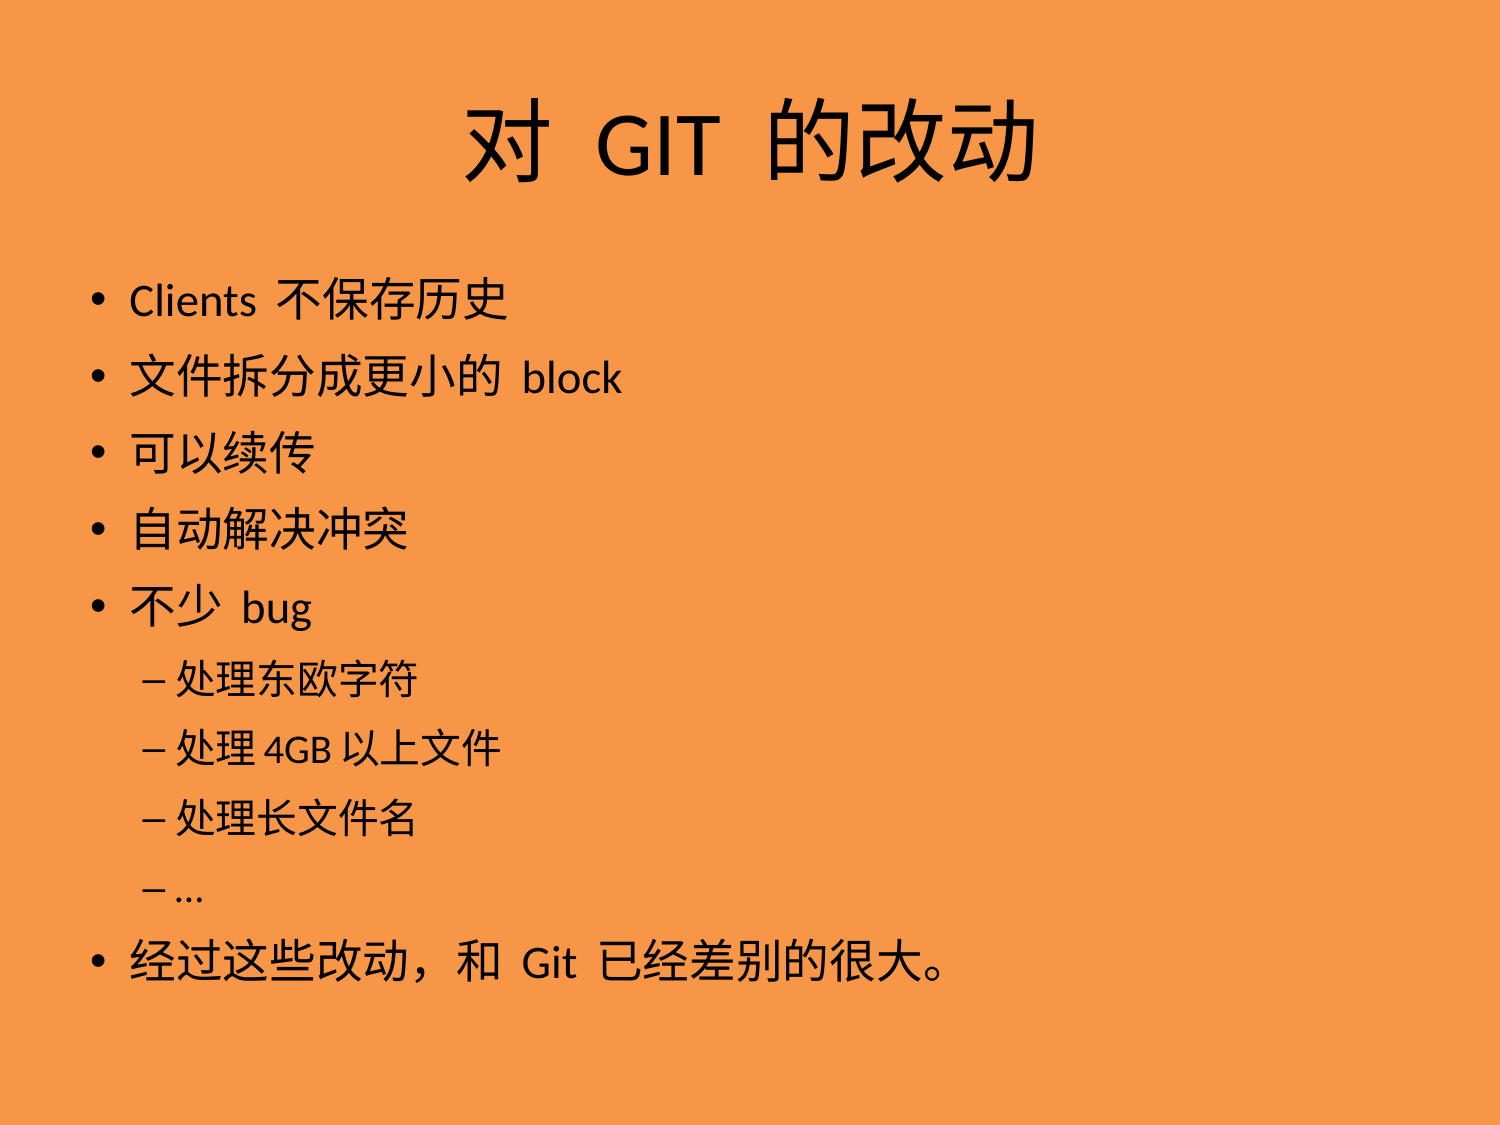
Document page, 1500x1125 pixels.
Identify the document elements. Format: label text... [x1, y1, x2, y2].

title 对 GIT 的改动 [75, 45, 1425, 233]
list Clients 不保存历史 文件拆分成更小的 block 可以续传 自动解决冲突 不少 bug 处理东欧字符 处理4GB以上文件 处理长文件名 … 经过这些改动，和 Git 已经差别的很大。 [75, 262, 1425, 1005]
